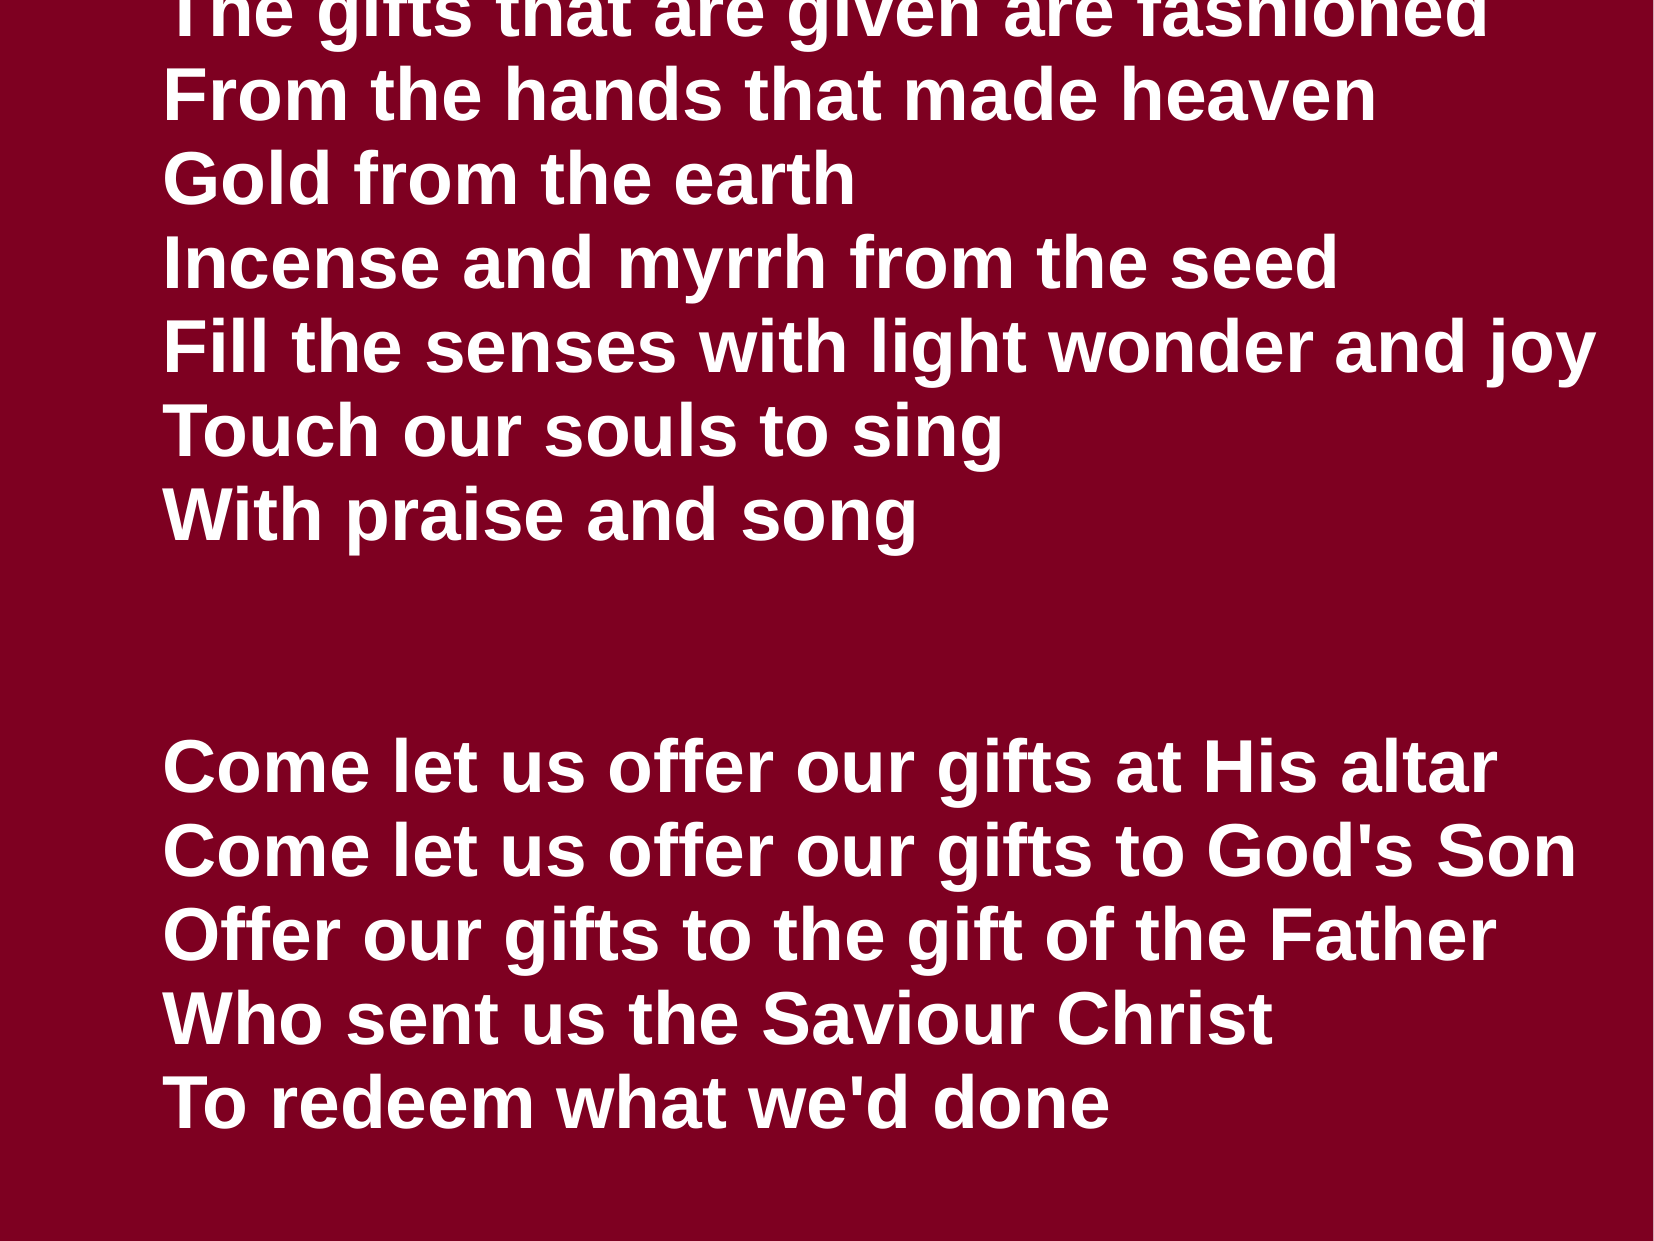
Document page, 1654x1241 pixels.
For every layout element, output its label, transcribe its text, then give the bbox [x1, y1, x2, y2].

text_box The gifts that are given are fashioned From the hands that made heaven Gold from the earth Incense and myrrh from the seed Fill the senses with light wonder and joy Touch our souls to sing With praise and song Come let us offer our gifts at His altar Come let us offer our gifts to God's Son Offer our gifts to the gift of the Father Who sent us the Saviour Christ To redeem what we'd done [0, 0, 1654, 1241]
